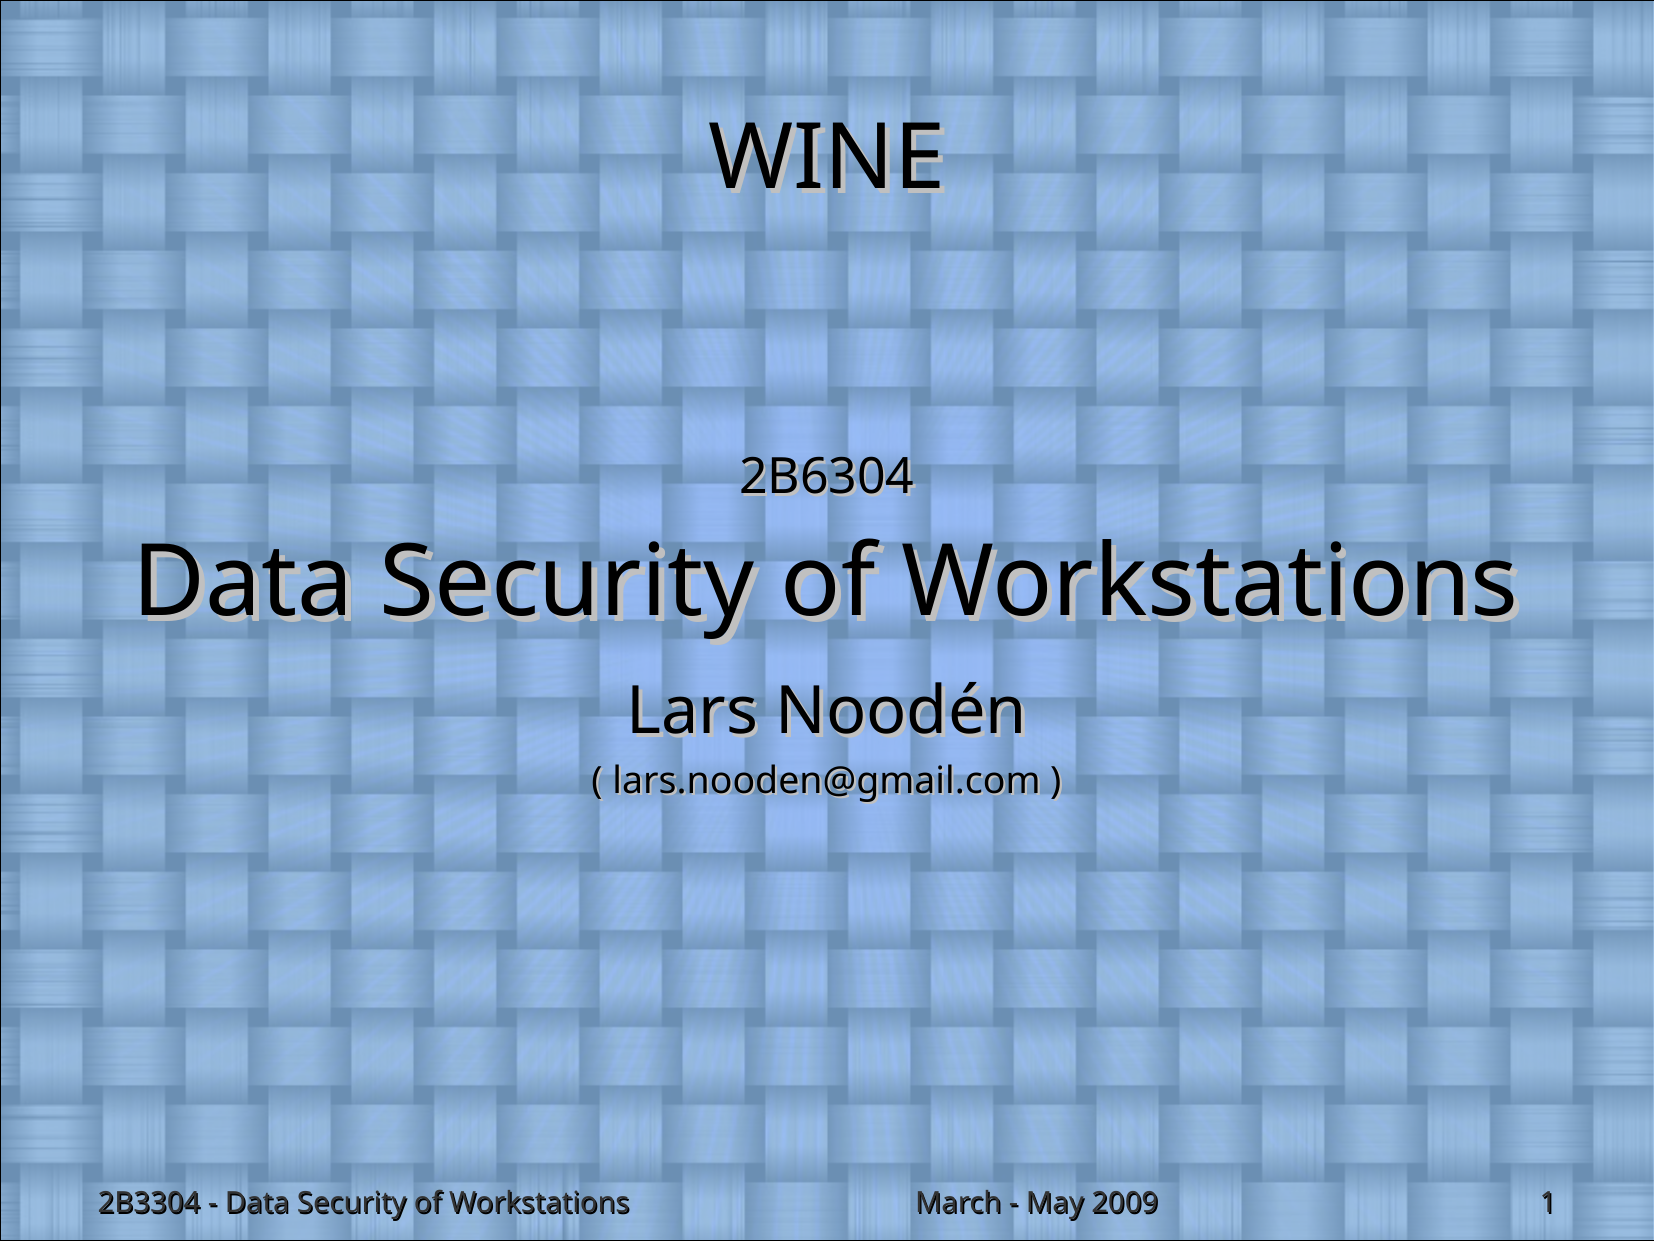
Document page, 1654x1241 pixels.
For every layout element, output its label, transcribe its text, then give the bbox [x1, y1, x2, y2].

title WINE [82, 56, 1571, 250]
subtitle 2B6304 Data Security of Workstations Lars Noodén ( lars.nooden@gmail.com ) [82, 297, 1571, 1102]
